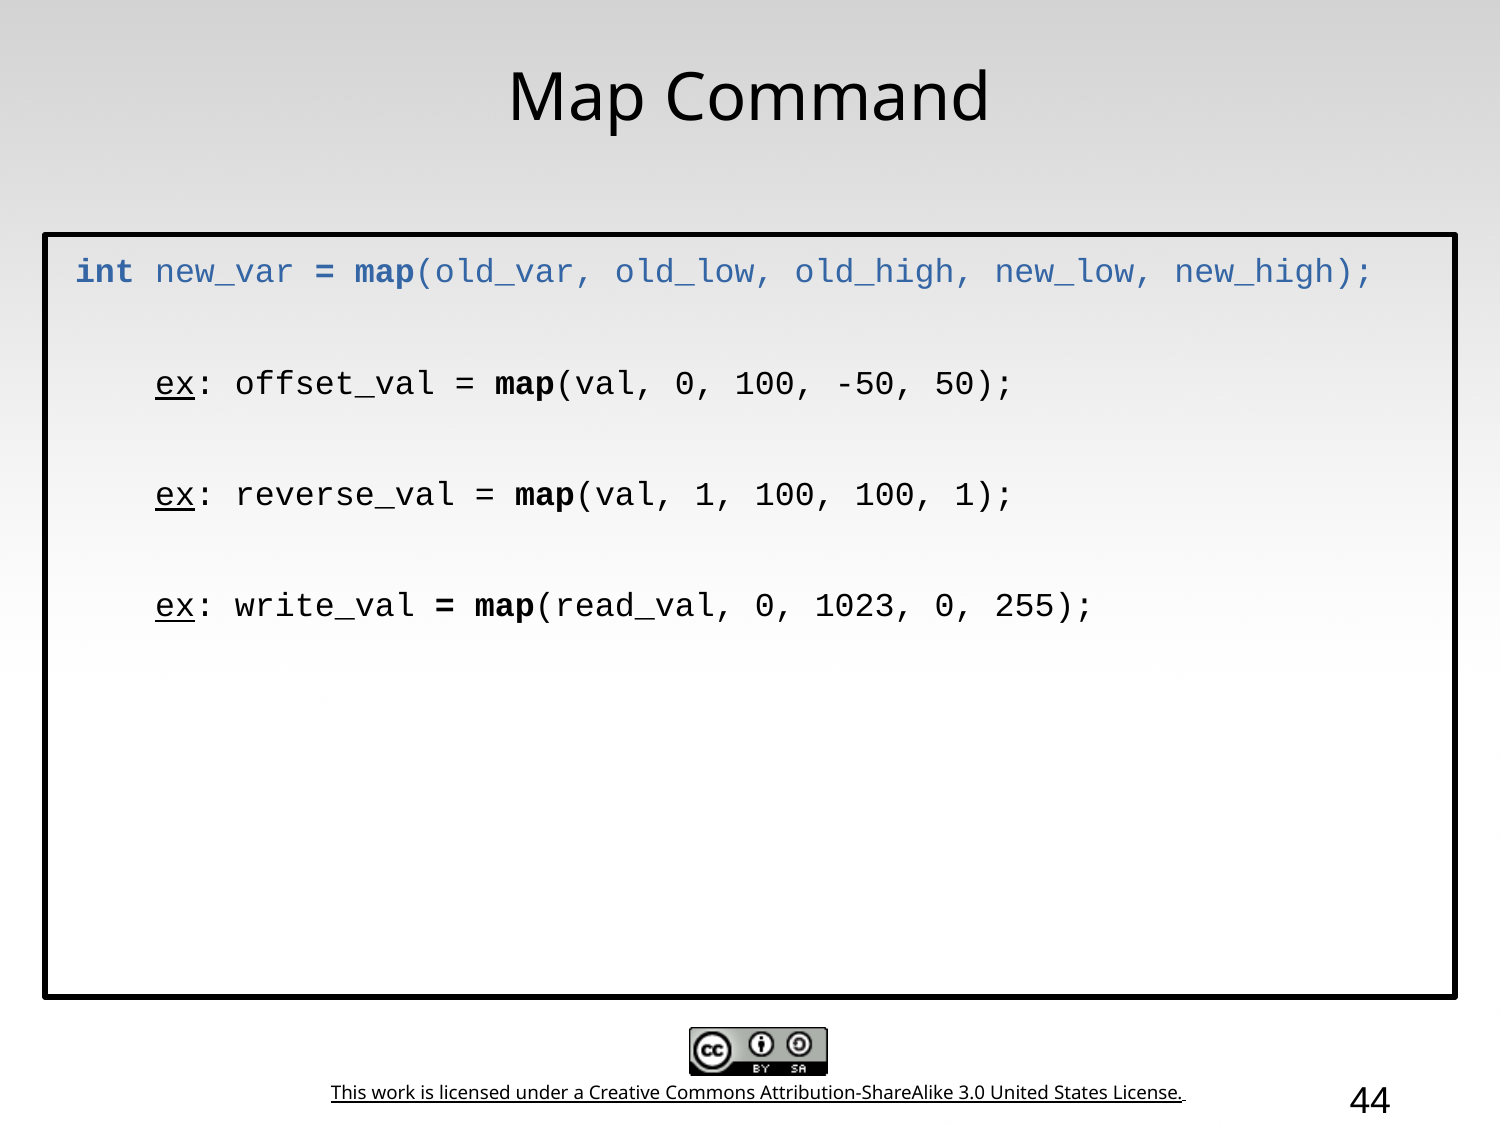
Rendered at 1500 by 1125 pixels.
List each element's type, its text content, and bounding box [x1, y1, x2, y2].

title Map Command [112, 0, 1388, 188]
picture [0, 0, 1500, 1125]
list int new_var = map(old_var, old_low, old_high, new_low, new_high); ex: offset_val = map(val, 0, 100, -50, 50); ex: reverse_val = map(val, 1, 100, 100, 1); ex: write_val = map(read_val, 0, 1023, 0, 255); [45, 234, 1456, 998]
